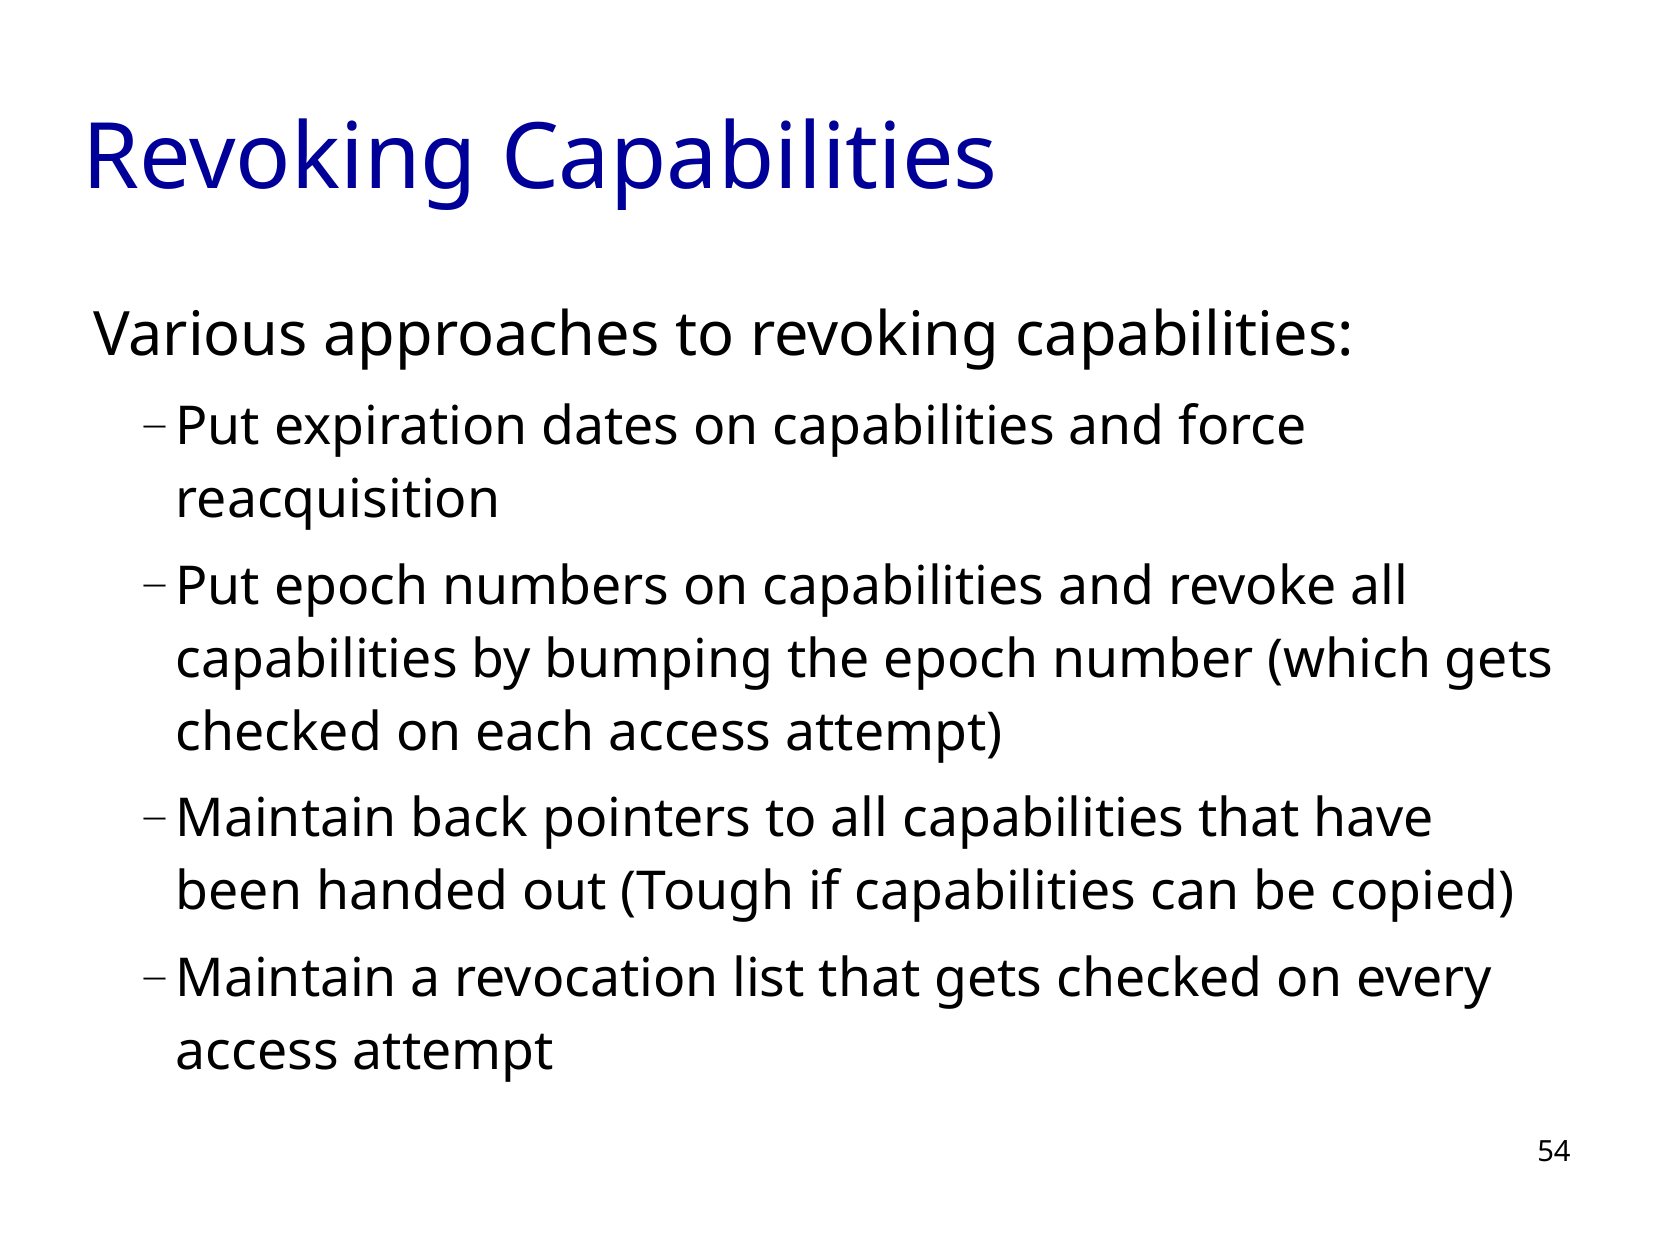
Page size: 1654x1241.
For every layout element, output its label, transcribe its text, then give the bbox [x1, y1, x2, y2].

title Revoking Capabilities [82, 49, 1571, 257]
list Various approaches to revoking capabilities: Put expiration dates on capabilities and force reacquisition Put epoch numbers on capabilities and revoke all capabilities by bumping the epoch number (which gets checked on each access attempt) Maintain back pointers to all capabilities that have been handed out (Tough if capabilities can be copied) Maintain a revocation list that gets checked on every access attempt [60, 290, 1571, 1096]
